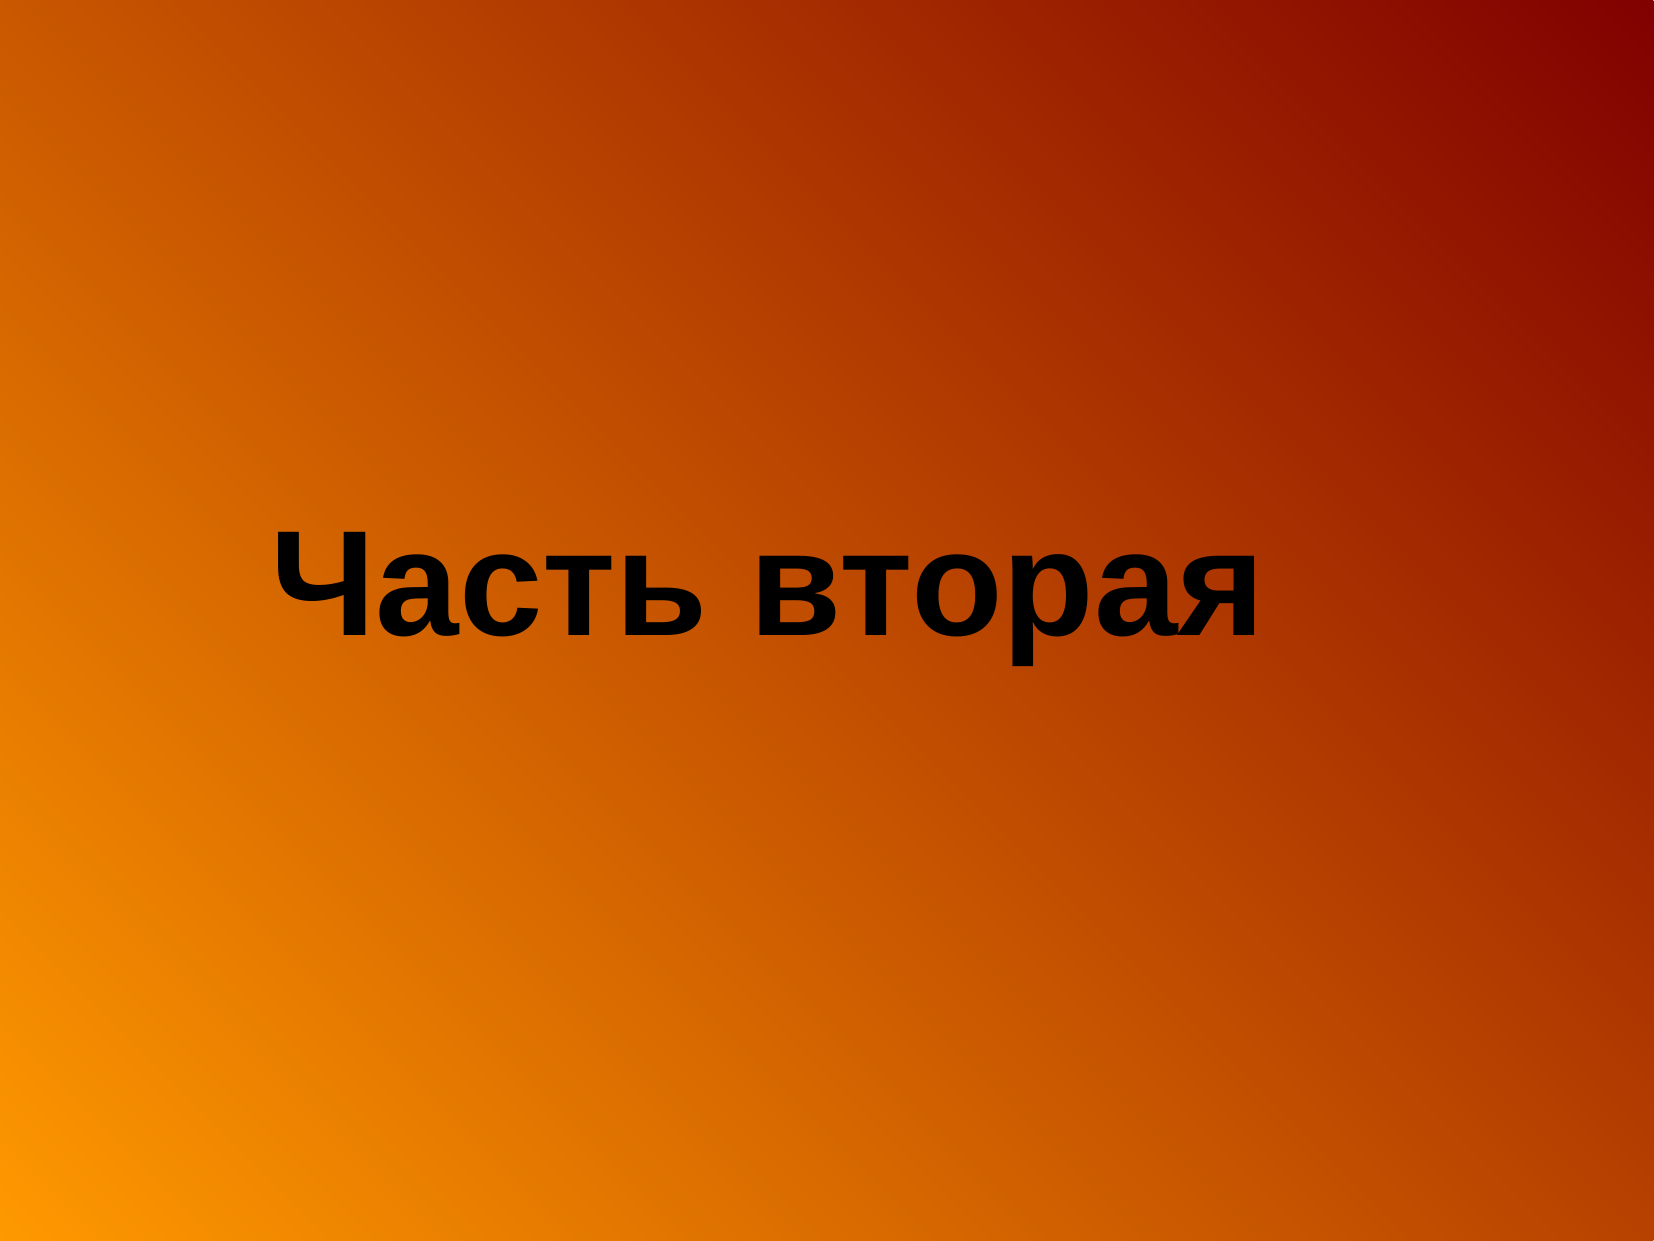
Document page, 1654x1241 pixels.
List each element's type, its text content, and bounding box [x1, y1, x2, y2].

text_box Часть вторая [88, 324, 1565, 843]
